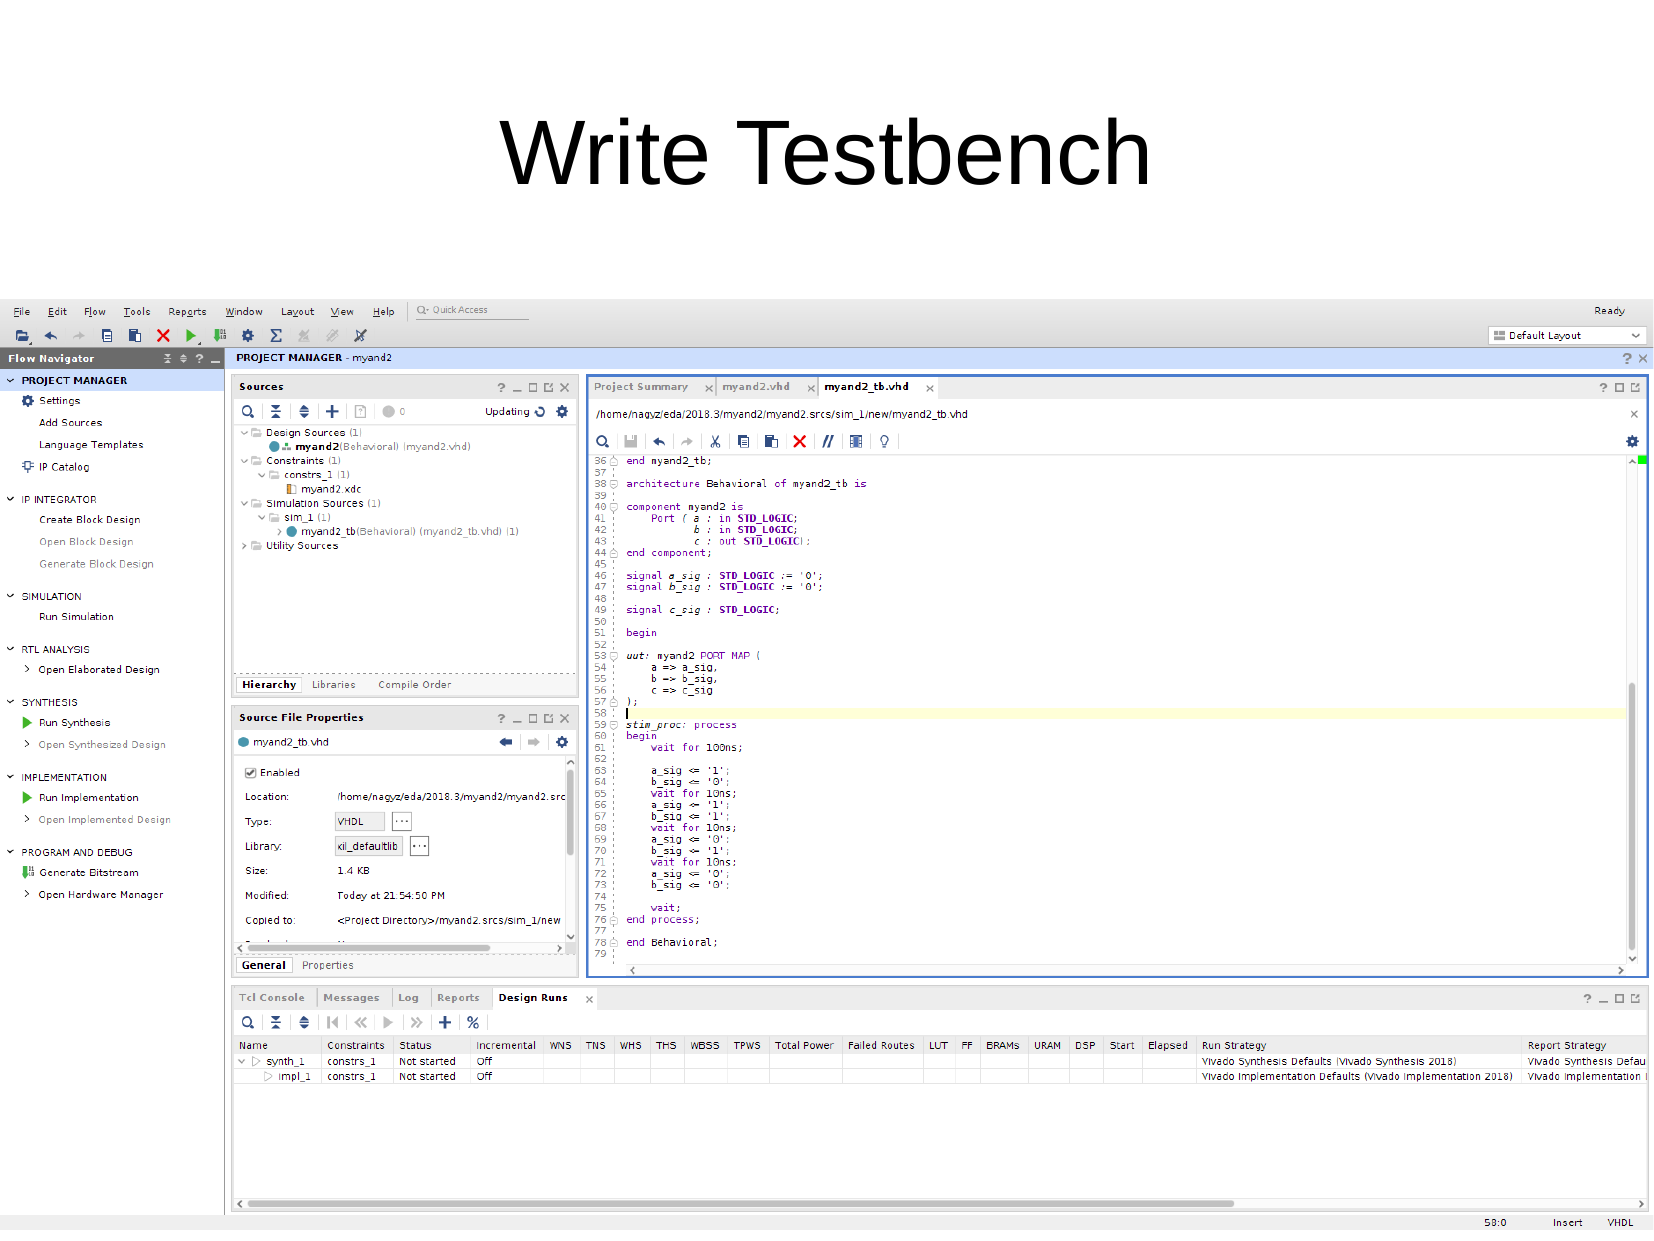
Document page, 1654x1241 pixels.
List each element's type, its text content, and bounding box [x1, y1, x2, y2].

picture [0, 299, 1654, 1230]
title Write Testbench [82, 49, 1571, 257]
